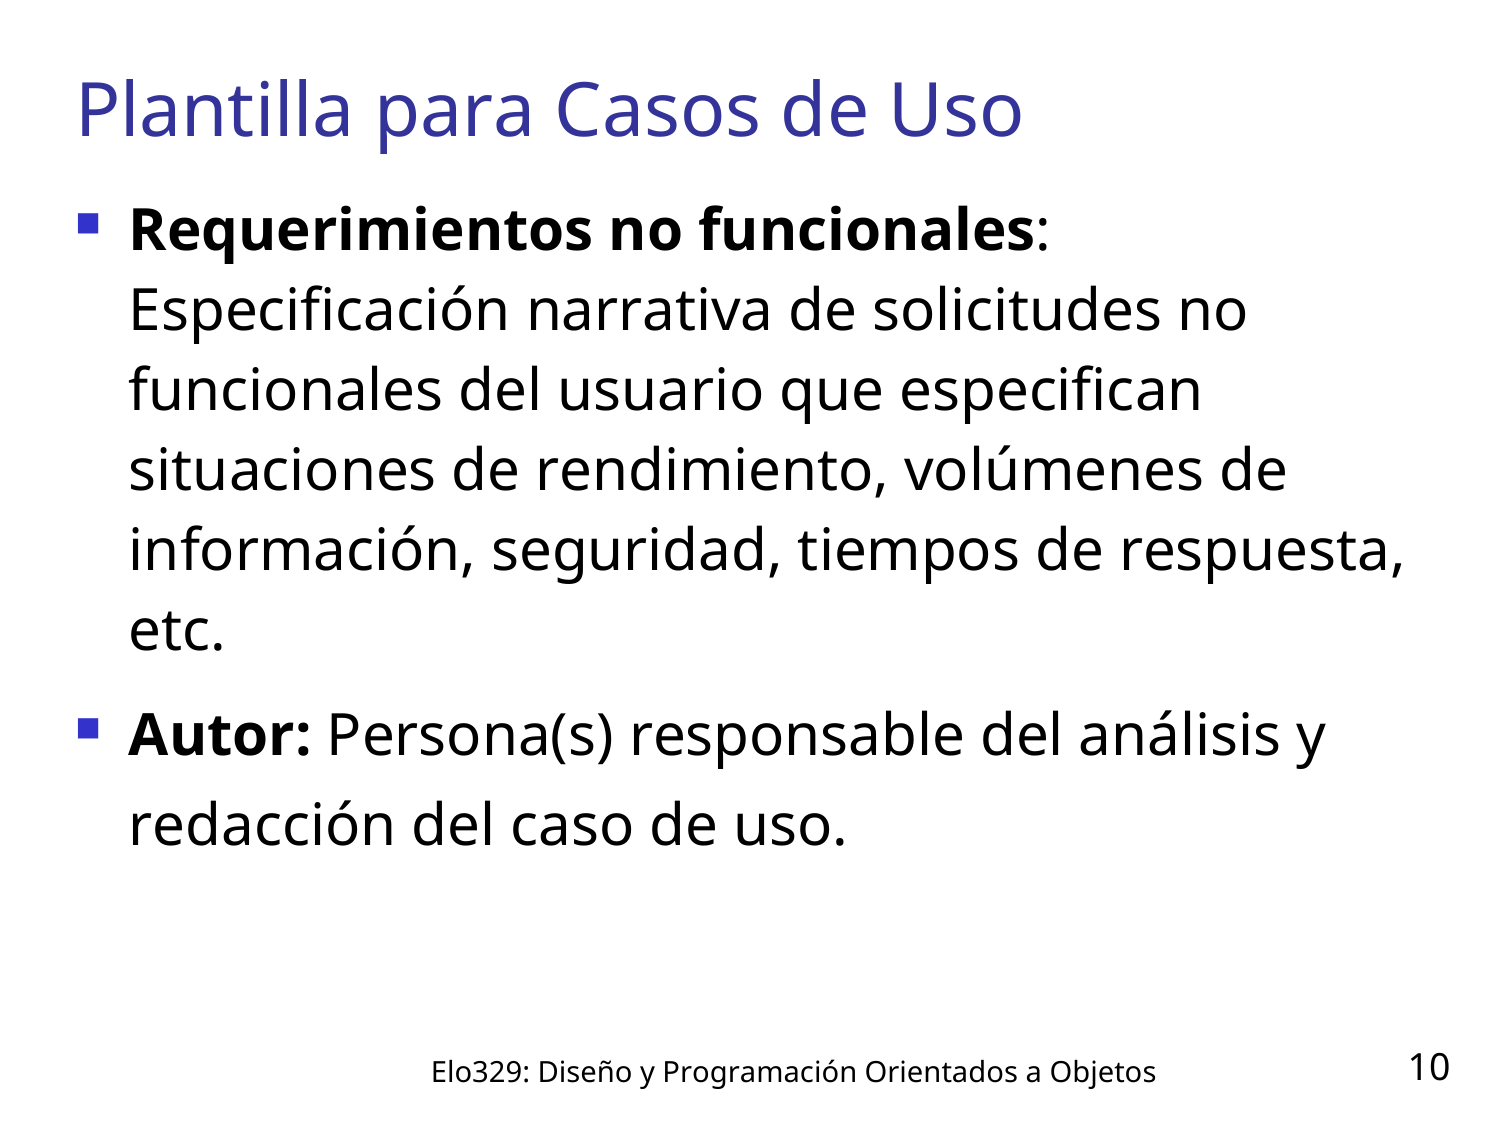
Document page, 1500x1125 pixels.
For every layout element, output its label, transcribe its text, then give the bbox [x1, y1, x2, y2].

list Requerimientos no funcionales: Especificación narrativa de solicitudes no funcionales del usuario que especifican situaciones de rendimiento, volúmenes de información, seguridad, tiempos de respuesta, etc. Autor: Persona(s) responsable del análisis y redacción del caso de uso. [75, 187, 1446, 1051]
title Plantilla para Casos de Uso [75, 25, 1449, 188]
